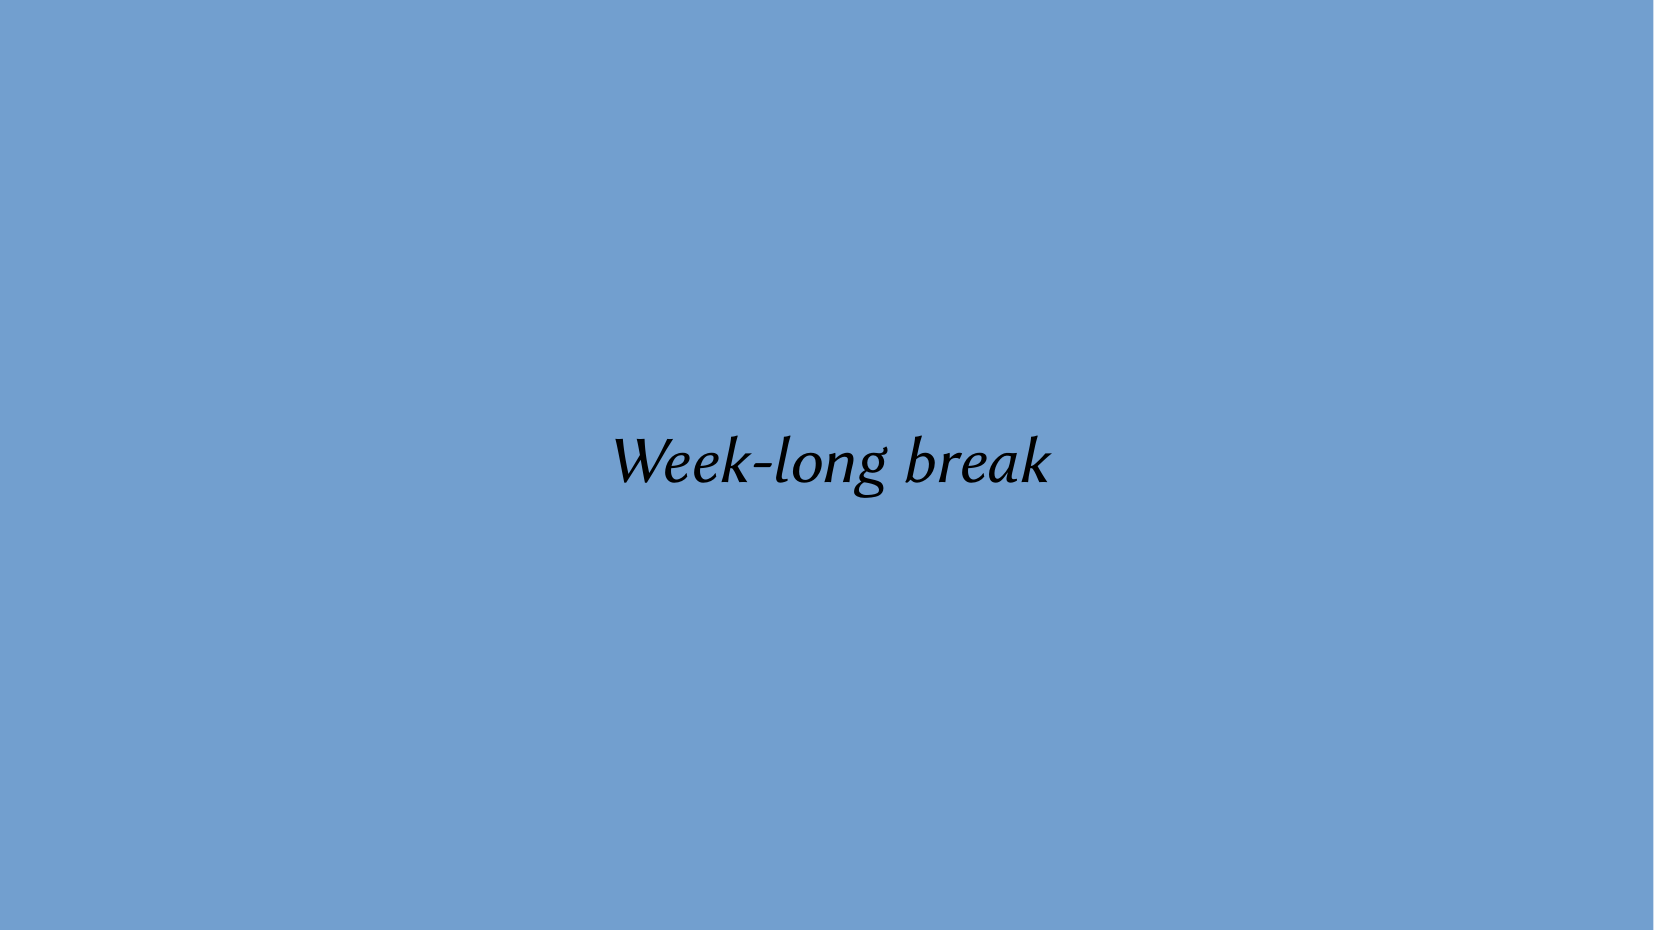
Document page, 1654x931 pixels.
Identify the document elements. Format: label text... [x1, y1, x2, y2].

subtitle Week-long break [82, 37, 1571, 886]
